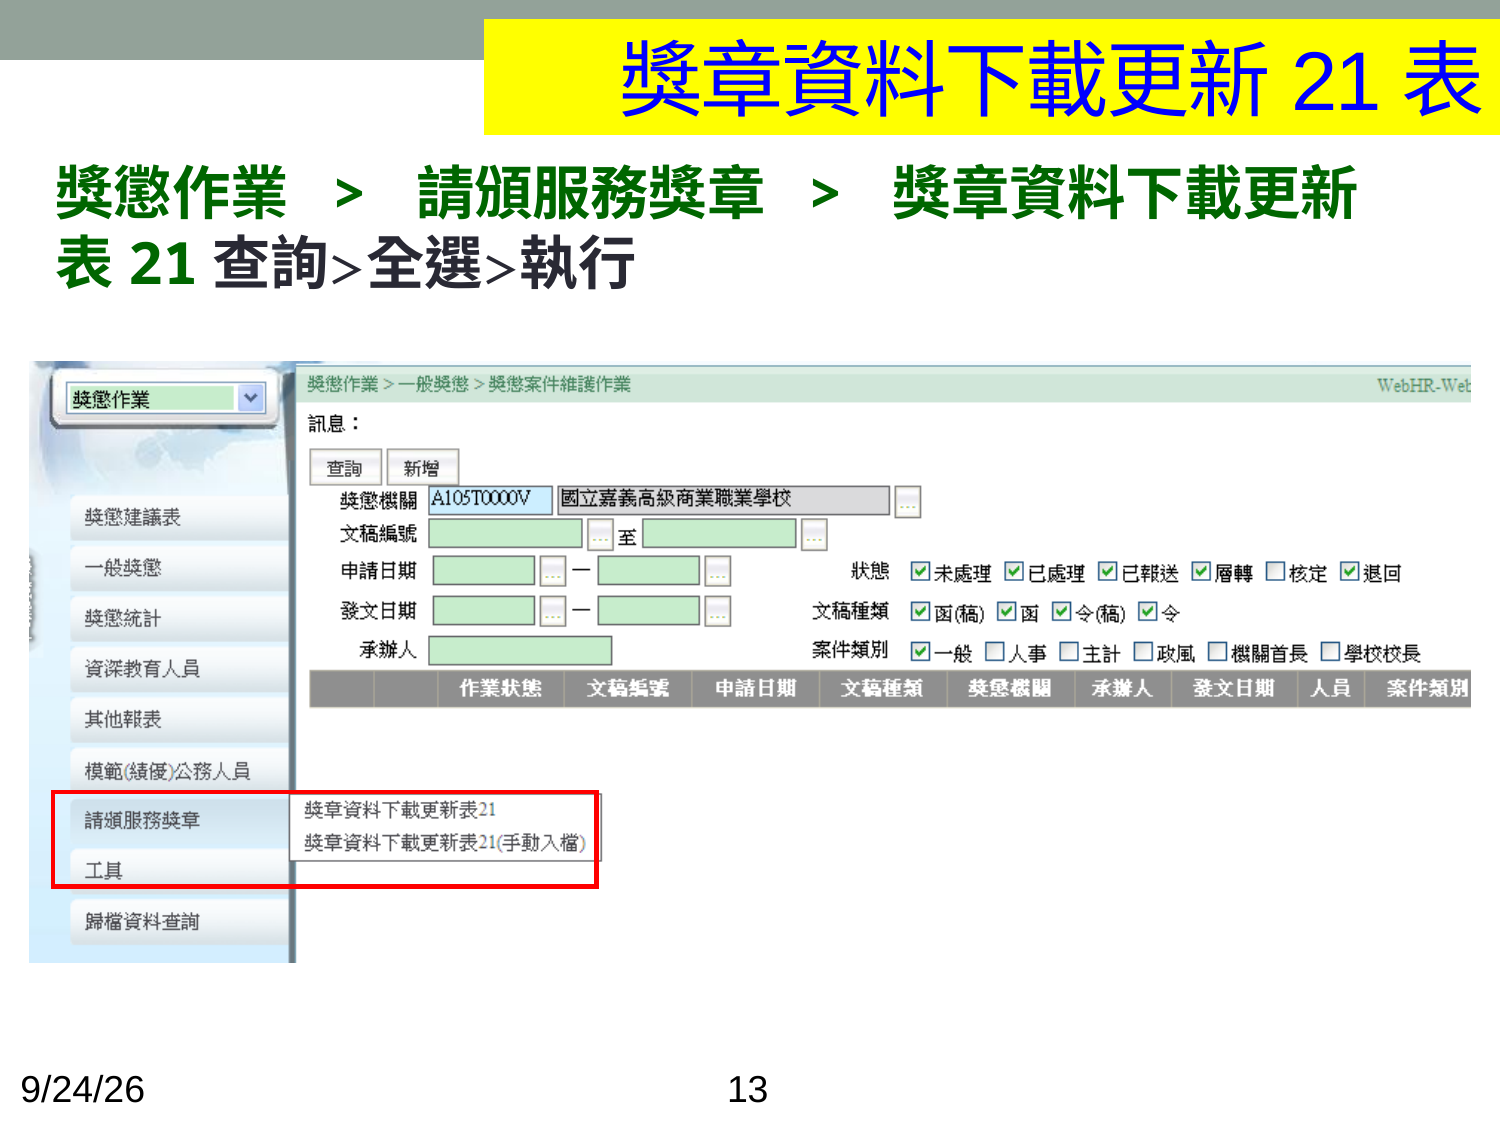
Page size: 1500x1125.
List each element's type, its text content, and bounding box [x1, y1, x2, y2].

text_box 獎懲作業 > 請頒服務獎章 > 獎章資料下載更新表21查詢＞全選＞執行 [41, 148, 1424, 304]
picture [29, 361, 1471, 963]
title 獎章資料下載更新21表 [484, 19, 1500, 135]
text_box 4/25/19 [5, 1057, 356, 1118]
text_box <編號> [572, 1057, 923, 1118]
